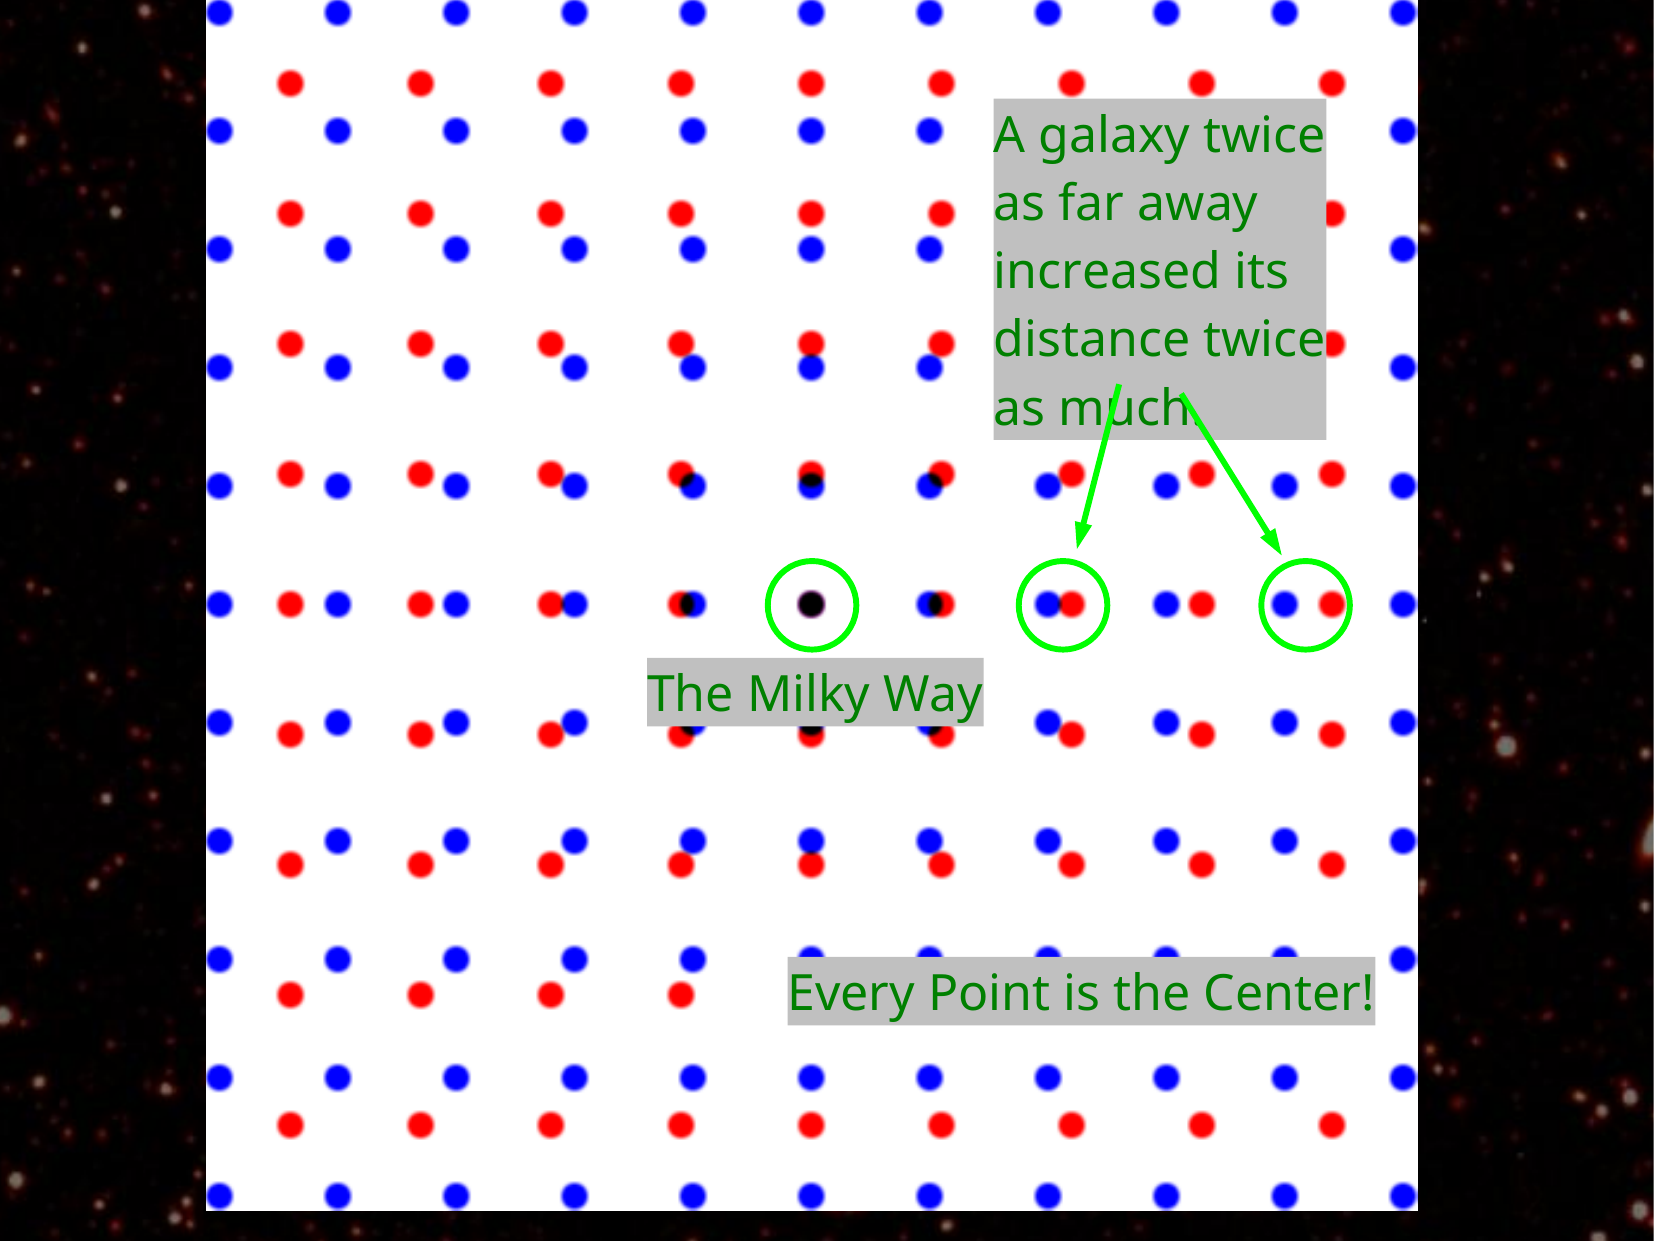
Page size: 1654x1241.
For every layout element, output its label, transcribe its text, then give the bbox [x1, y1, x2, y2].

picture [0, 0, 1654, 1241]
text_box The Milky Way [647, 657, 970, 719]
text_box Every Point is the Center! [787, 956, 1333, 1018]
text_box A galaxy twice as far away increased its distance twice as much. [993, 98, 1324, 400]
